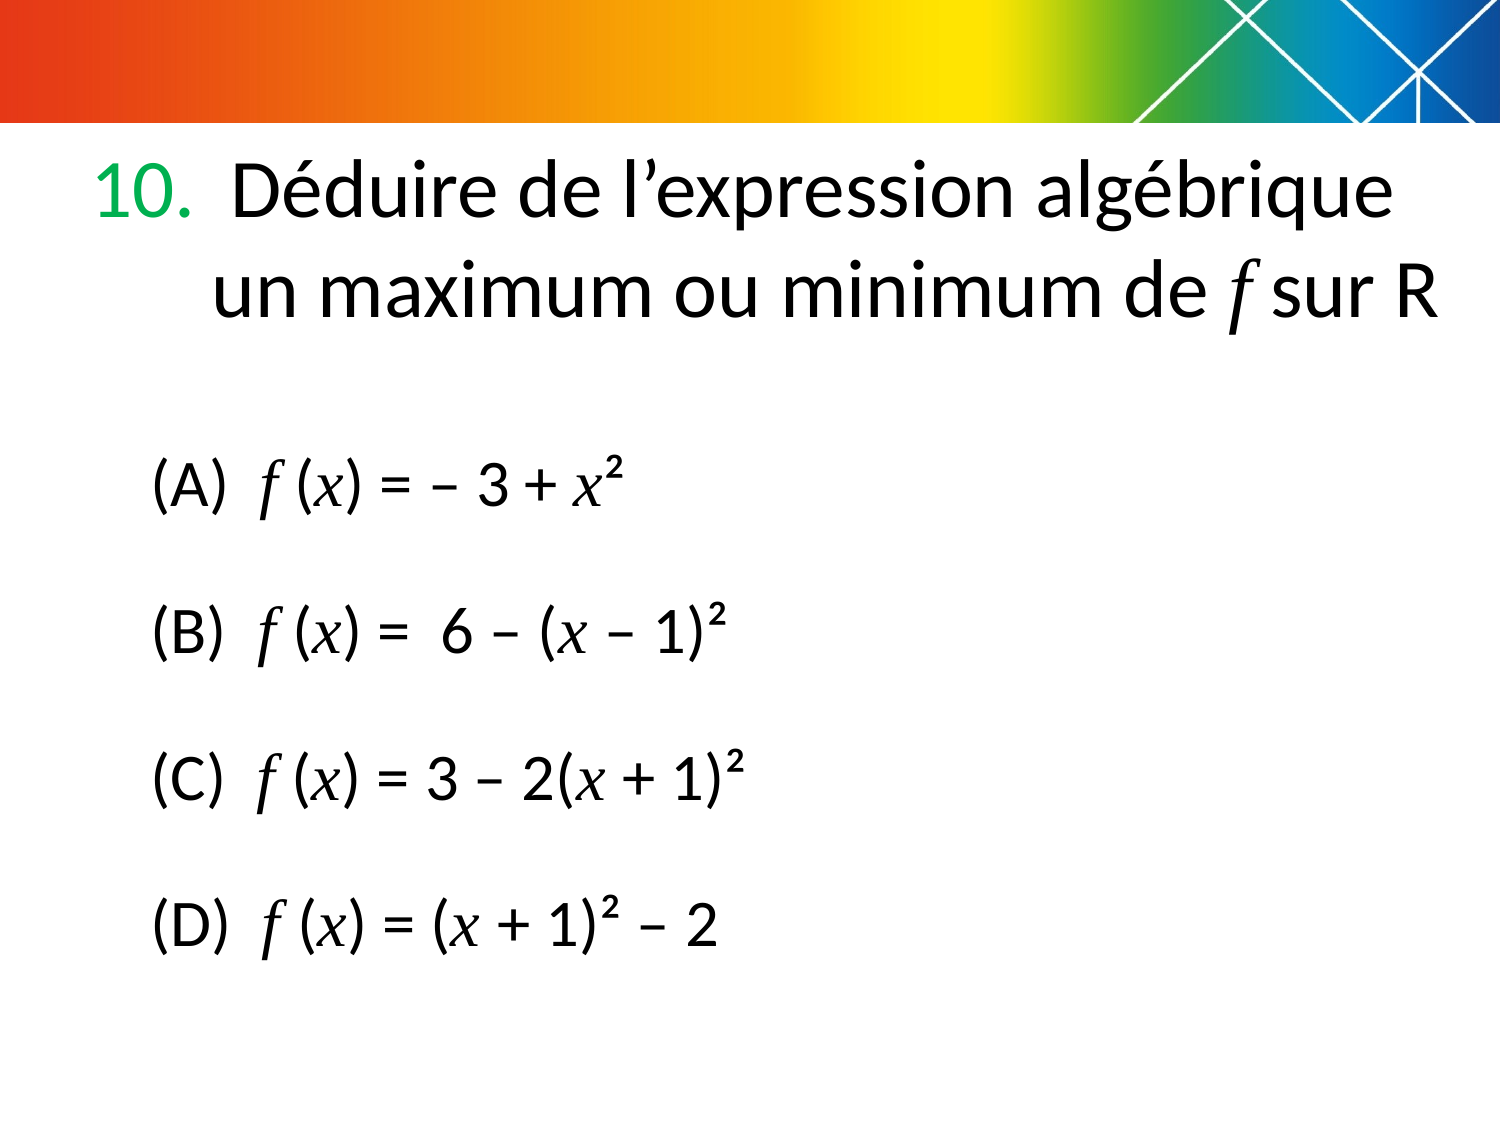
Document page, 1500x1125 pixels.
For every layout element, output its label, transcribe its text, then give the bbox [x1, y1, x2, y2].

text_box f (x) = – 3 + x² f (x) = 6 – (x – 1)² f (x) = 3 – 2(x + 1)² f (x) = (x + 1)² – 2 [135, 432, 798, 1090]
picture [1340, 0, 1500, 123]
title Déduire de l’expression algébrique un maximum ou minimum de f sur R [75, 126, 1500, 342]
picture [0, 0, 1359, 123]
